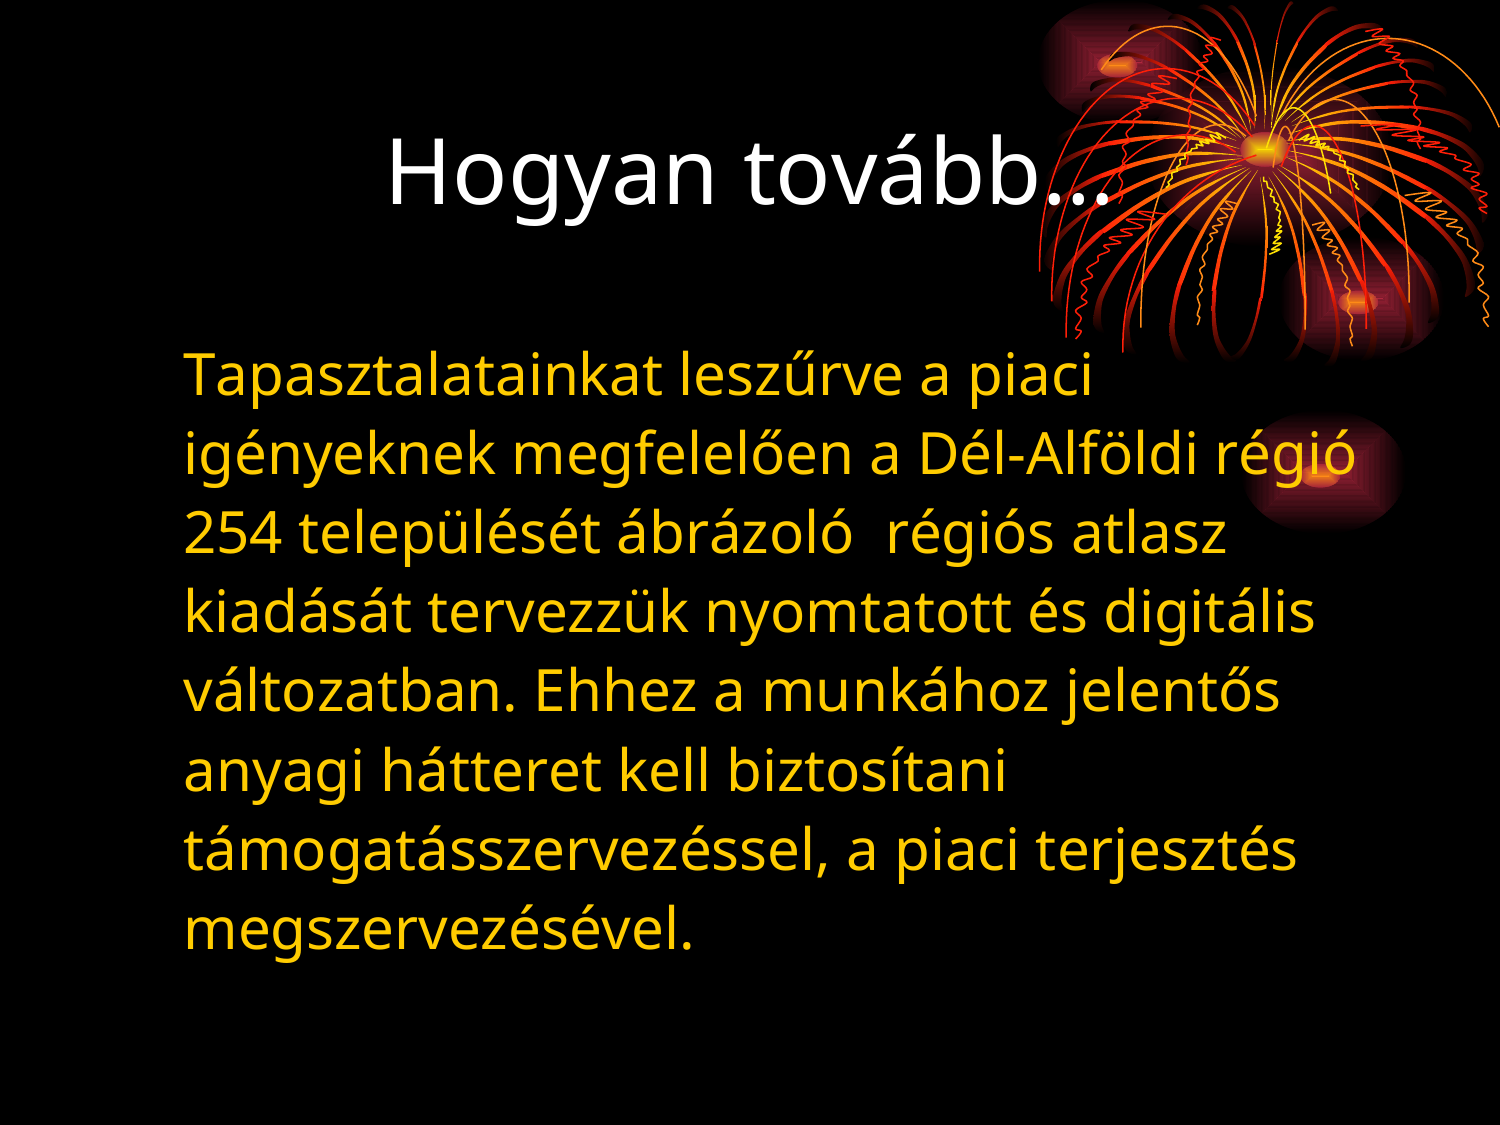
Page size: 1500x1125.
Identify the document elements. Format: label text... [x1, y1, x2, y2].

title Hogyan tovább… [112, 49, 1388, 290]
list Tapasztalatainkat leszűrve a piaci igényeknek megfelelően a Dél-Alföldi régió 254 települését ábrázoló régiós atlasz kiadását tervezzük nyomtatott és digitális változatban. Ehhez a munkához jelentős anyagi hátteret kell biztosítani támogatásszervezéssel, a piaci terjesztés megszervezésével. [112, 324, 1388, 1079]
